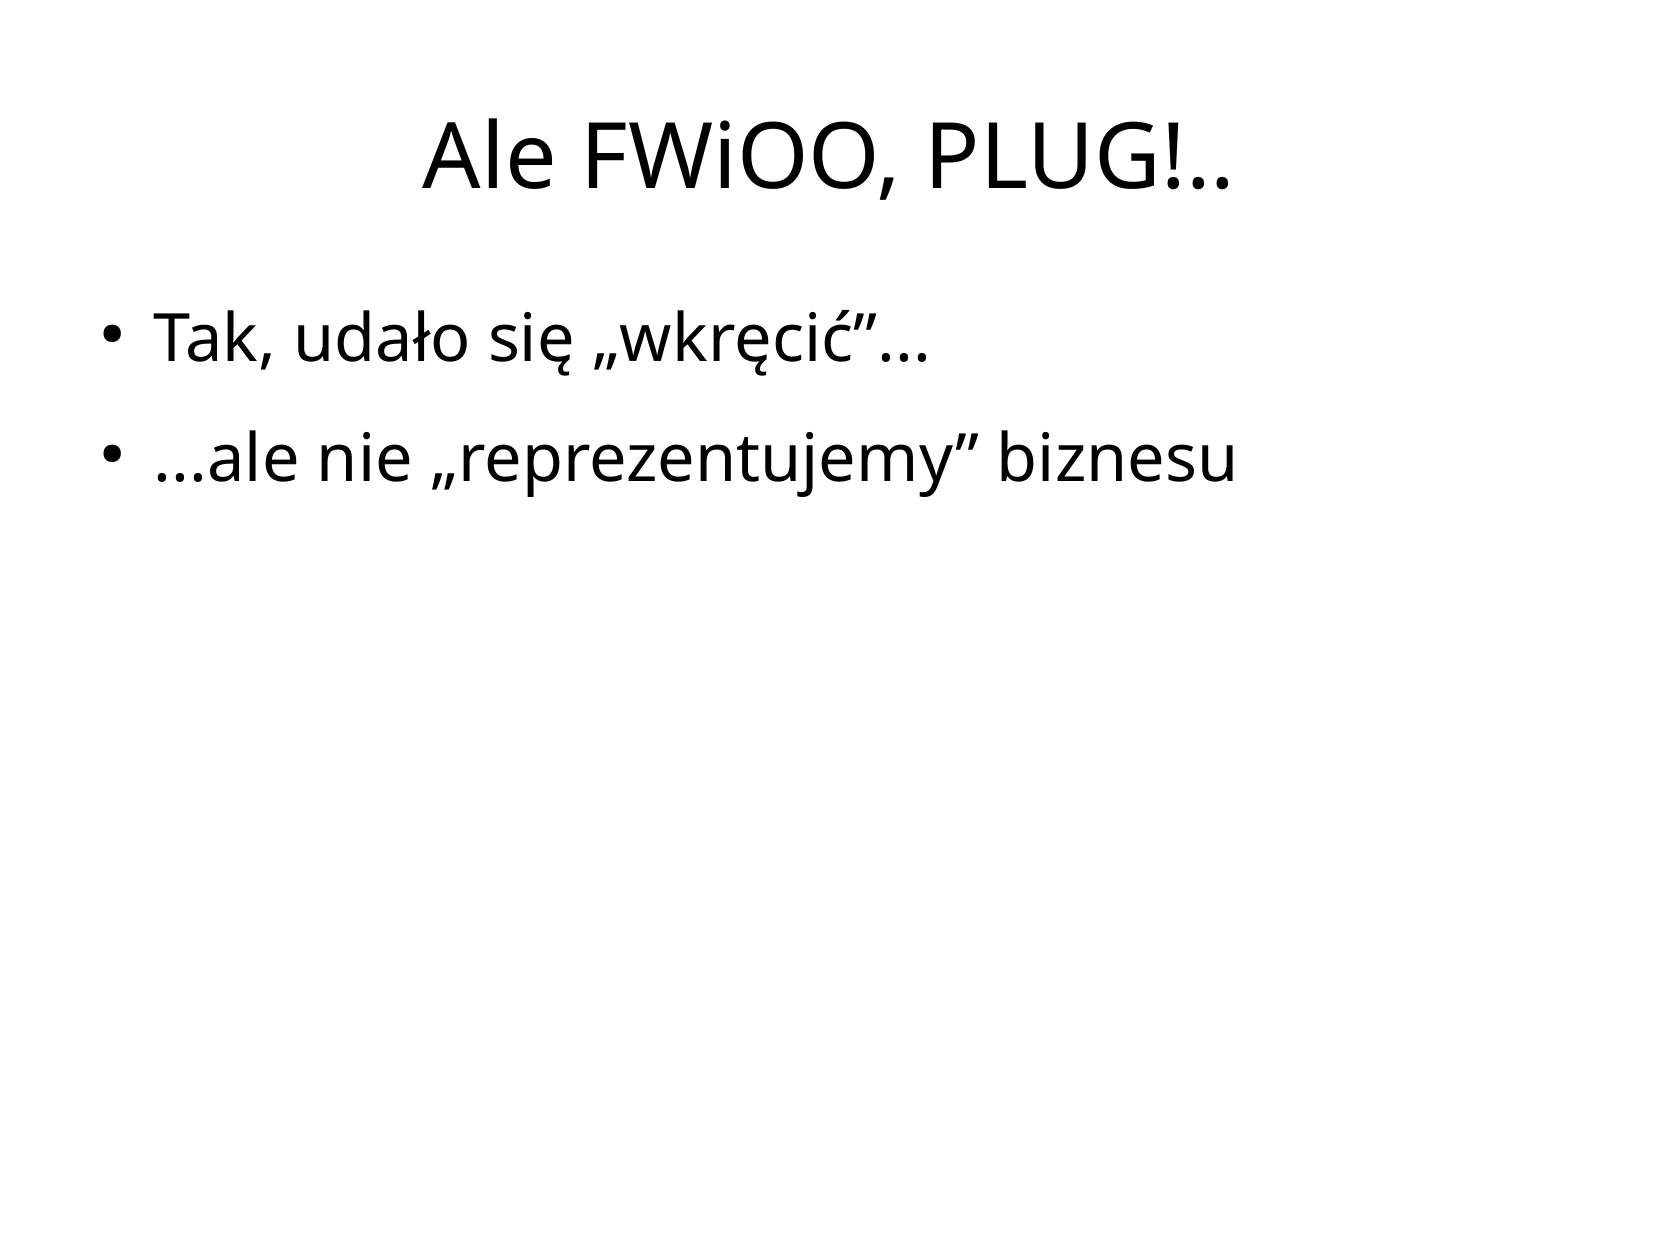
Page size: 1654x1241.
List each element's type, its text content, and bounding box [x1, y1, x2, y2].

list Tak, udało się „wkręcić”... ...ale nie „reprezentujemy” biznesu [82, 290, 1538, 1010]
title Ale FWiOO, PLUG!.. [85, 49, 1574, 257]
